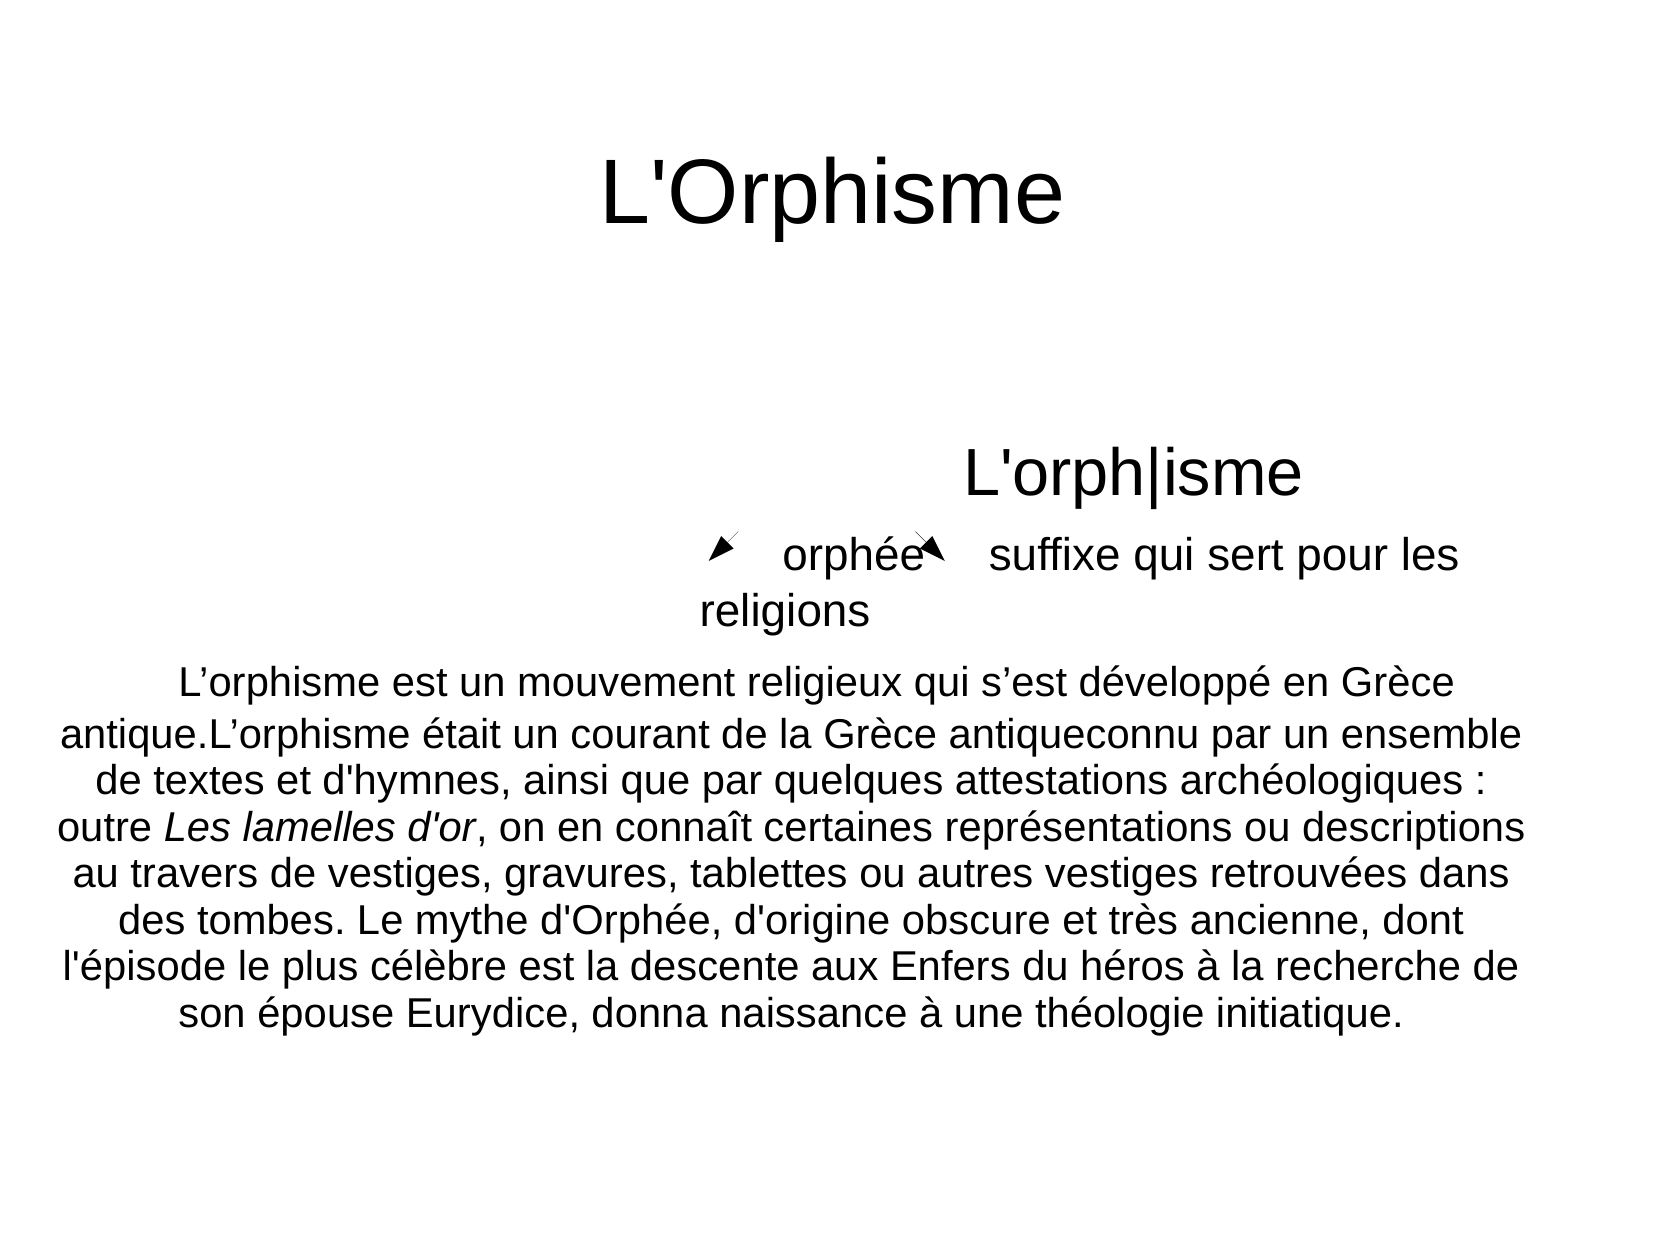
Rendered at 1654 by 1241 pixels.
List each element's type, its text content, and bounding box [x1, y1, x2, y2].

subtitle L'orph|isme orphée suffixe qui sert pour les religions L’orphisme est un mouvement religieux qui s’est développé en Grèce antique.L’orphisme était un courant de la Grèce antiqueconnu par un ensemble de textes et d'hymnes, ainsi que par quelques attestations archéologiques : outre Les lamelles d'or, on en connaît certaines représentations ou descriptions au travers de vestiges, gravures, tablettes ou autres vestiges retrouvées dans des tombes. Le mythe d'Orphée, d'origine obscure et très ancienne, dont l'épisode le plus célèbre est la descente aux Enfers du héros à la recherche de son épouse Eurydice, donna naissance à une théologie initiatique. [47, 155, 1536, 1241]
title L'Orphisme [88, 88, 1577, 296]
